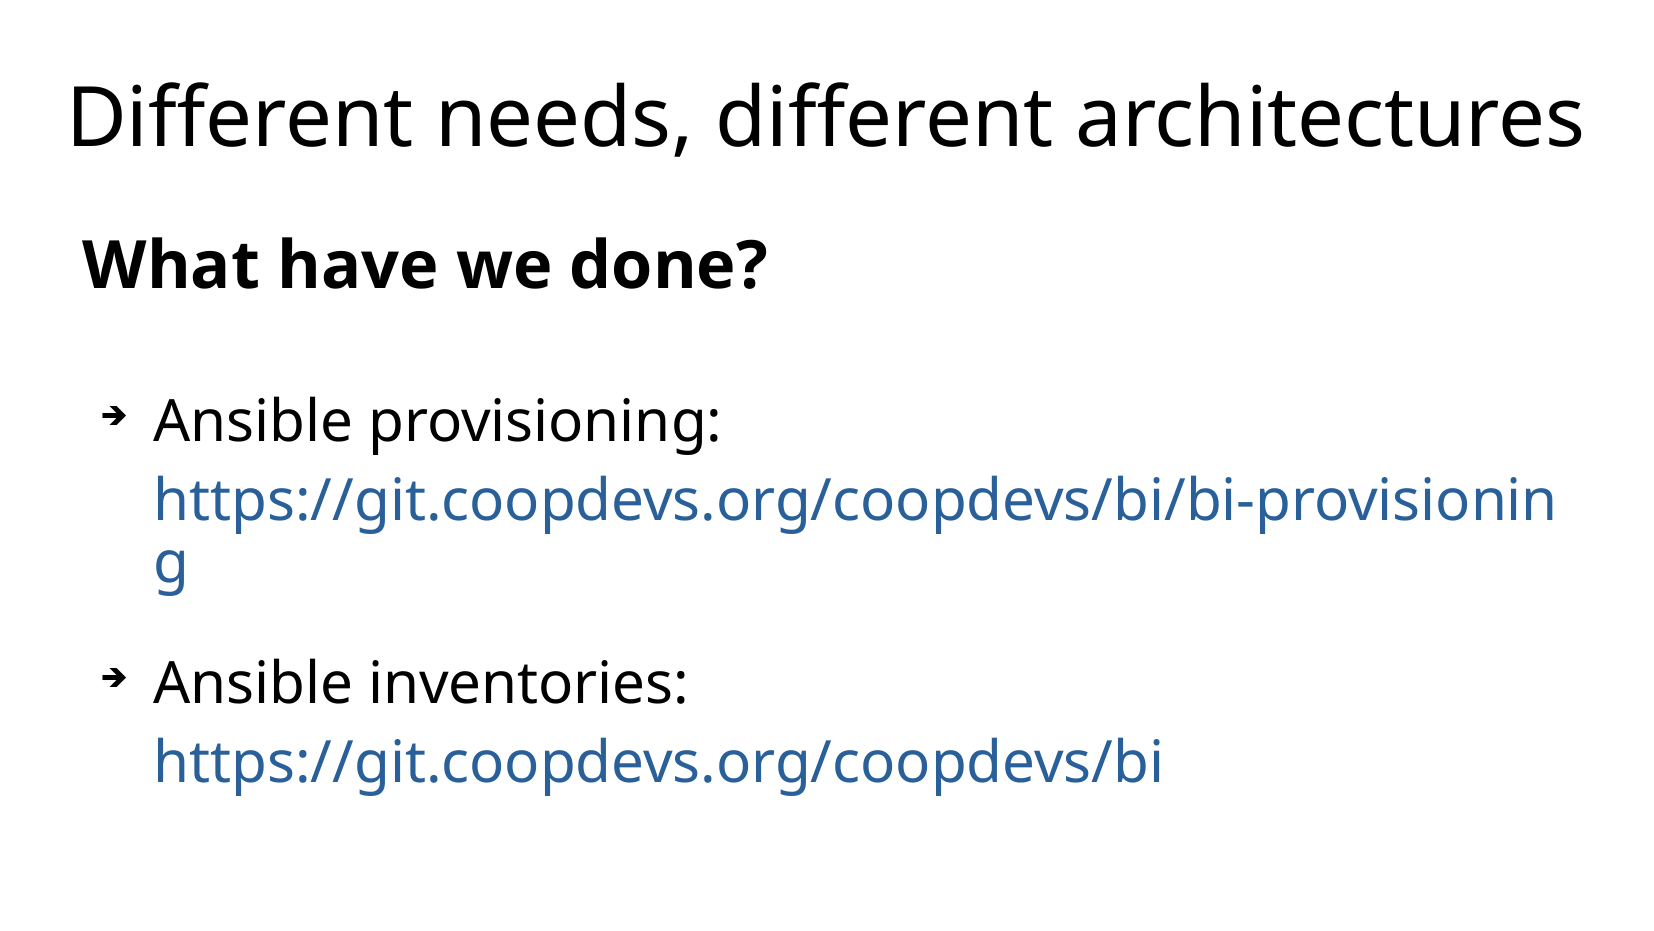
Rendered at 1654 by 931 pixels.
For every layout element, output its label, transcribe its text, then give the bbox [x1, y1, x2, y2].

title Different needs, different architectures [0, 36, 1654, 193]
list What have we done? Ansible provisioning: https://git.coopdevs.org/coopdevs/bi/bi-provisioning Ansible inventories: https://git.coopdevs.org/coopdevs/bi [82, 217, 1571, 916]
